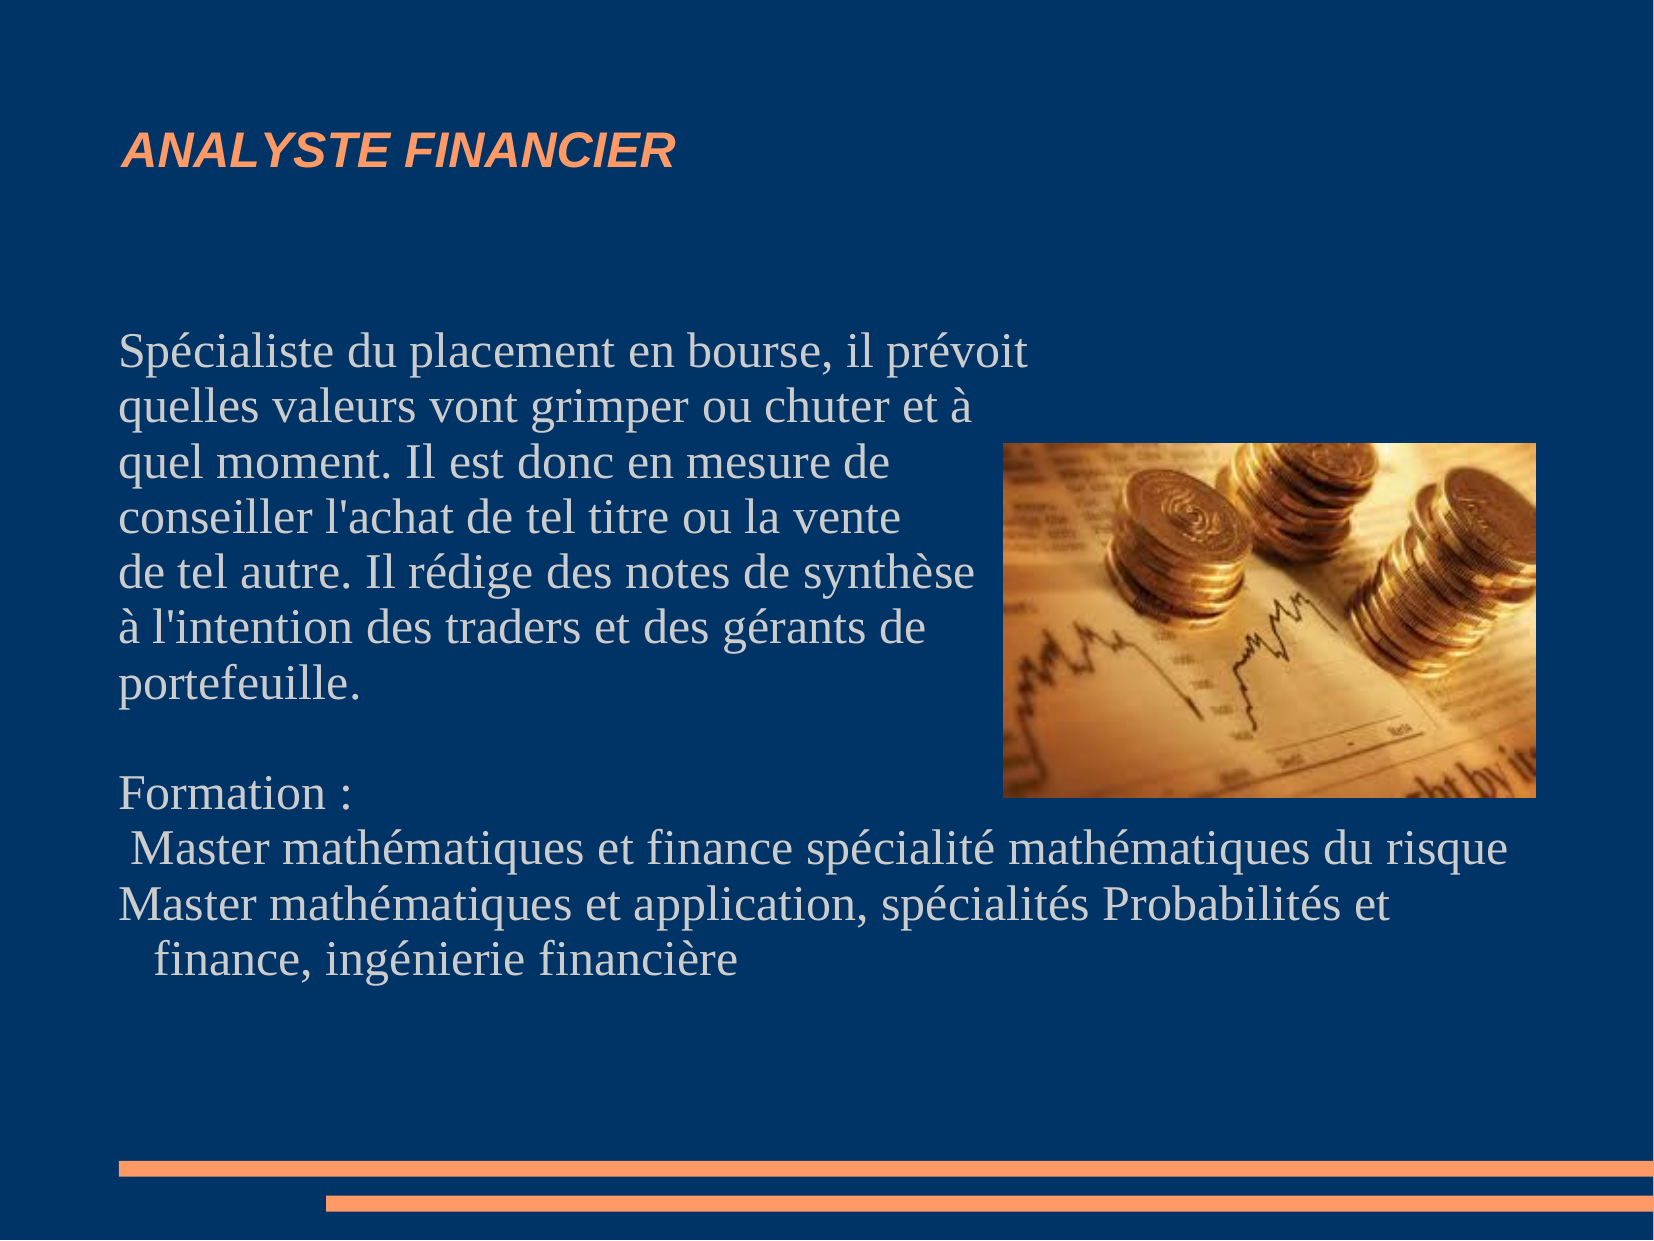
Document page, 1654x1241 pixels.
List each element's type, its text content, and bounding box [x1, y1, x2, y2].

subtitle Spécialiste du placement en bourse, il prévoit quelles valeurs vont grimper ou chuter et à quel moment. Il est donc en mesure de conseiller l'achat de tel titre ou la vente de tel autre. Il rédige des notes de synthèse à l'intention des traders et des gérants de portefeuille. Formation : Master mathématiques et finance spécialité mathématiques du risque Master mathématiques et application, spécialités Probabilités et finance, ingénierie financière [118, 267, 1558, 1153]
title ANALYSTE FINANCIER [121, 46, 1534, 254]
picture [1003, 443, 1536, 798]
